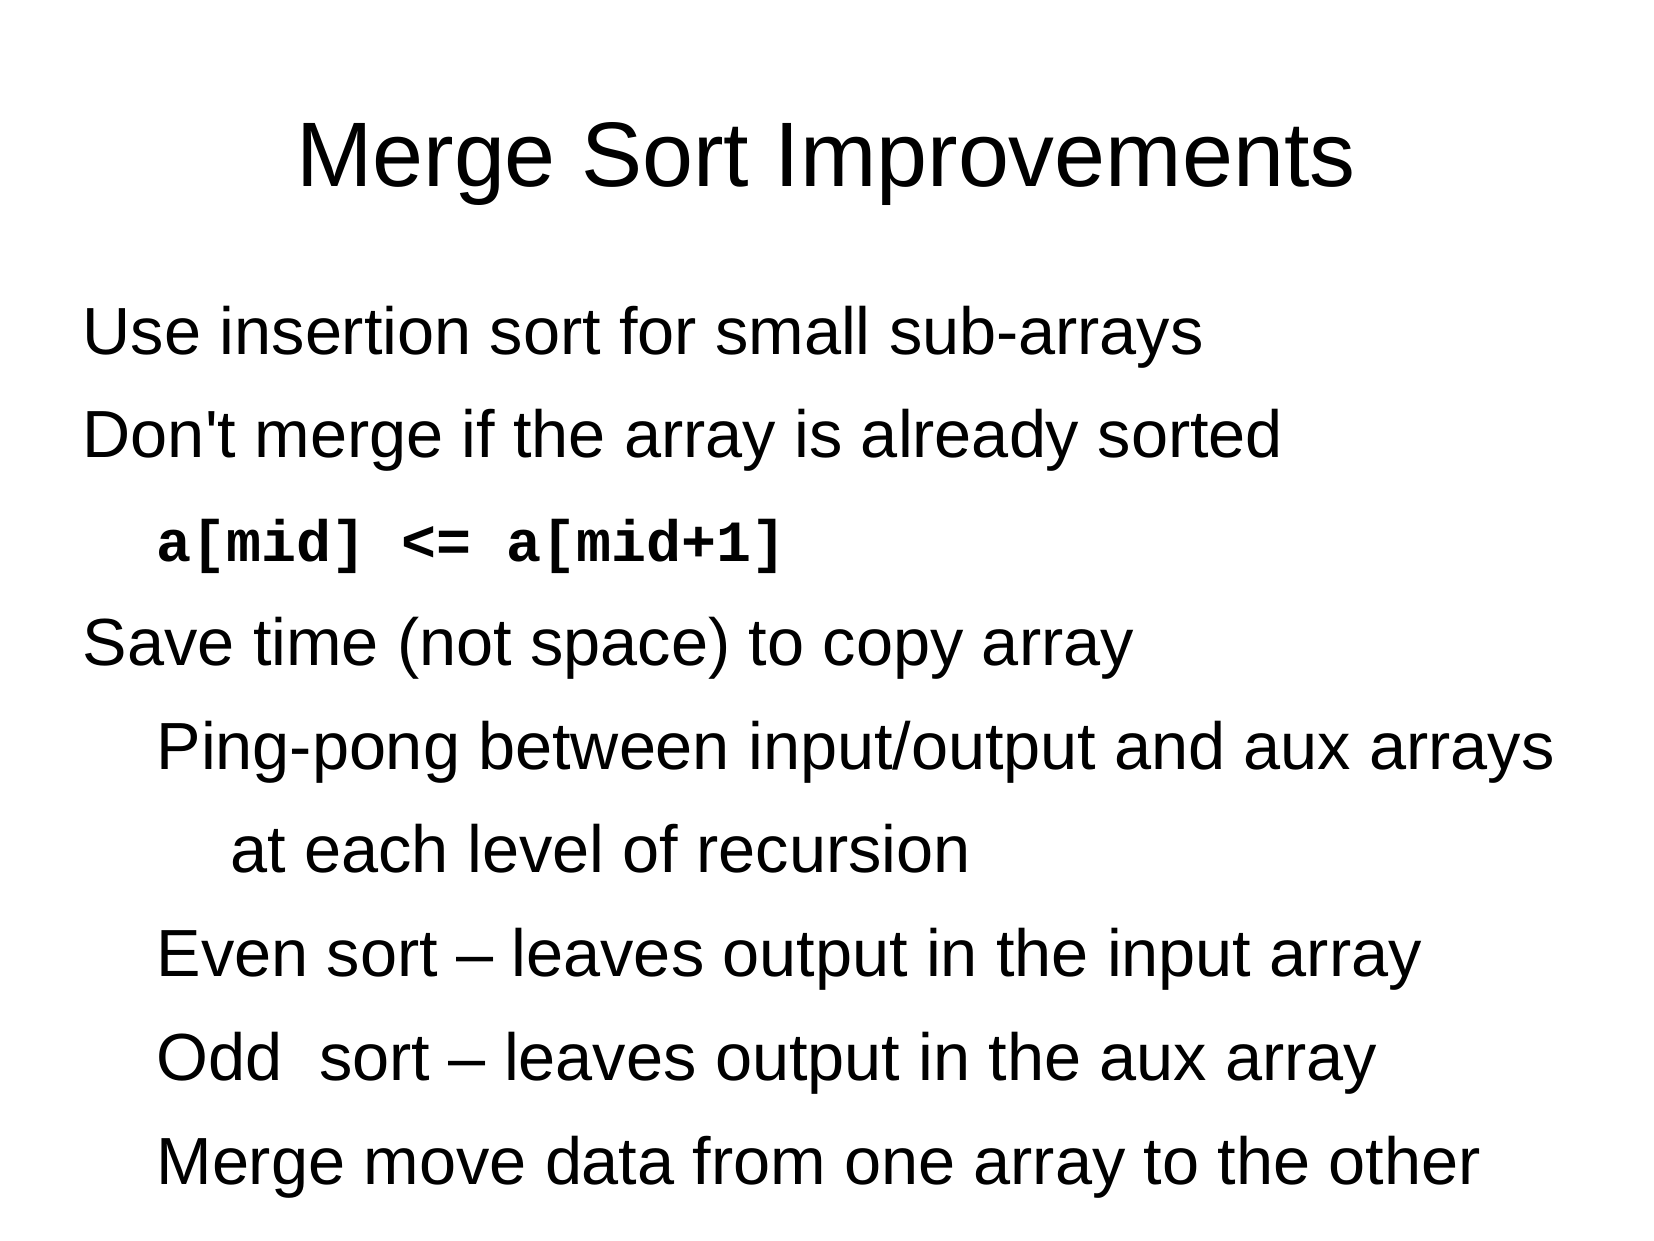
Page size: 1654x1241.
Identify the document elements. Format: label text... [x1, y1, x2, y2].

title Merge Sort Improvements [82, 49, 1571, 257]
list Use insertion sort for small sub-arrays Don't merge if the array is already sorted a[mid] <= a[mid+1] Save time (not space) to copy array Ping-pong between input/output and aux arrays at each level of recursion Even sort – leaves output in the input array Odd sort – leaves output in the aux array Merge move data from one array to the other [82, 290, 1571, 1203]
